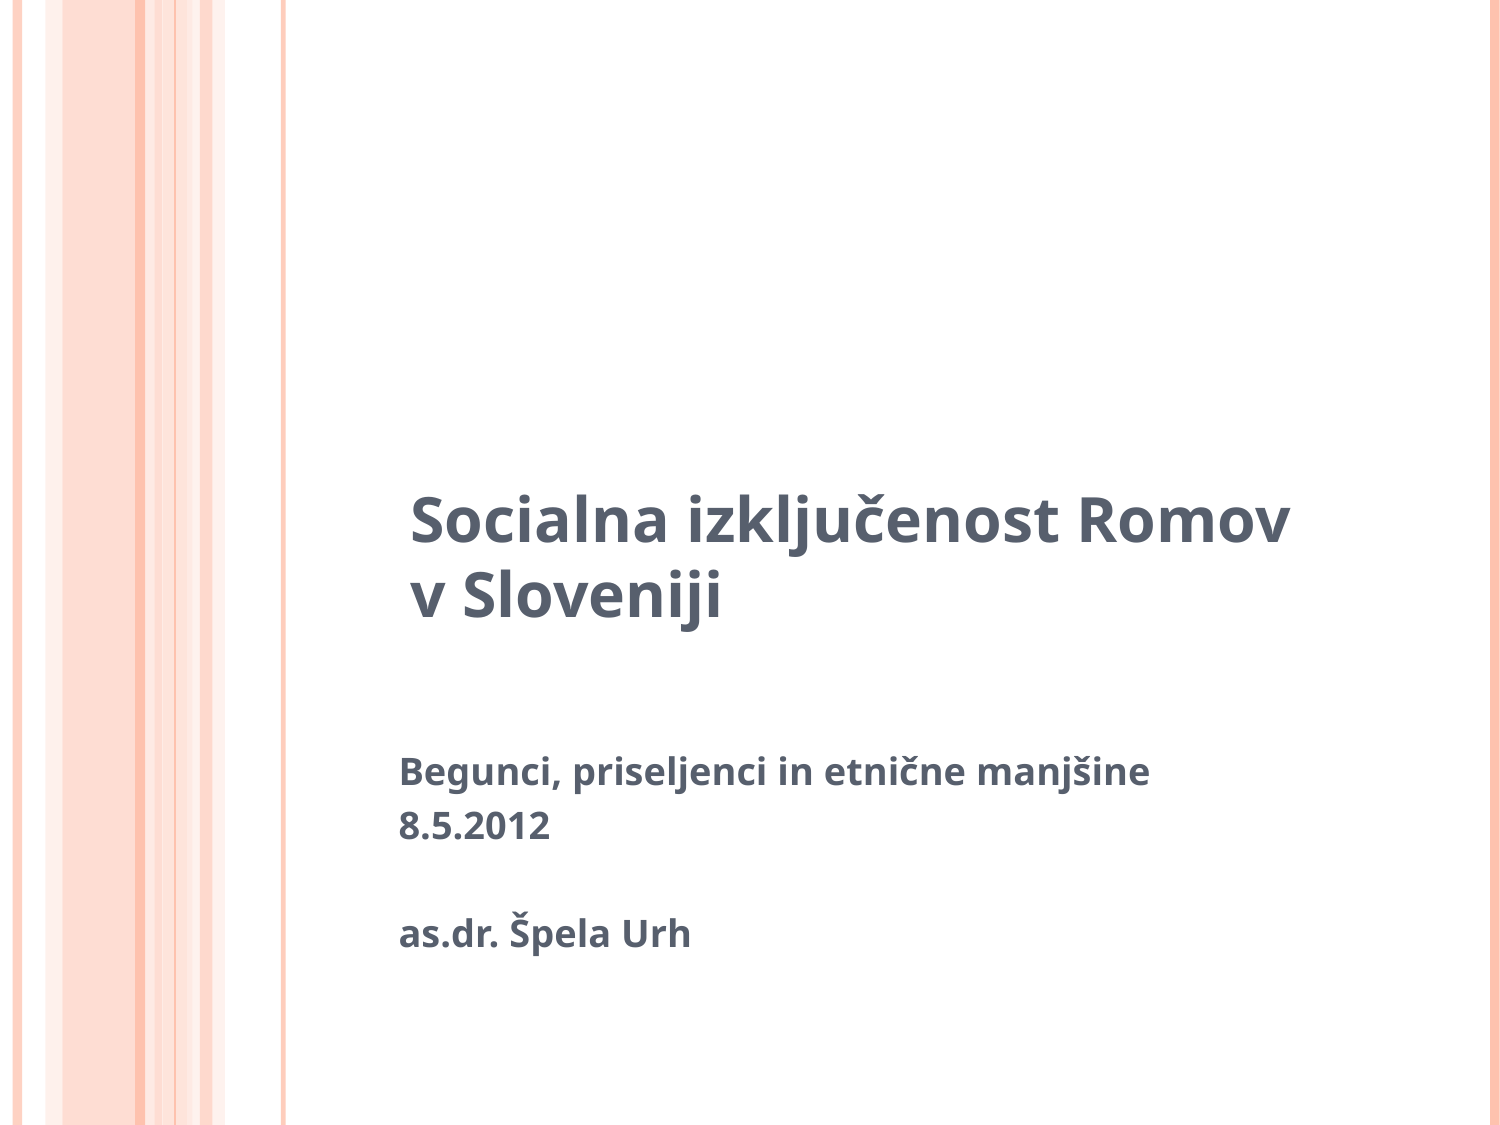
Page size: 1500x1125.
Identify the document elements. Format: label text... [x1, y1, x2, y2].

subtitle Begunci, priseljenci in etnične manjšine 8.5.2012 as.dr. Špela Urh [383, 739, 1397, 965]
title Socialna izključenost Romov v Sloveniji [395, 326, 1409, 637]
